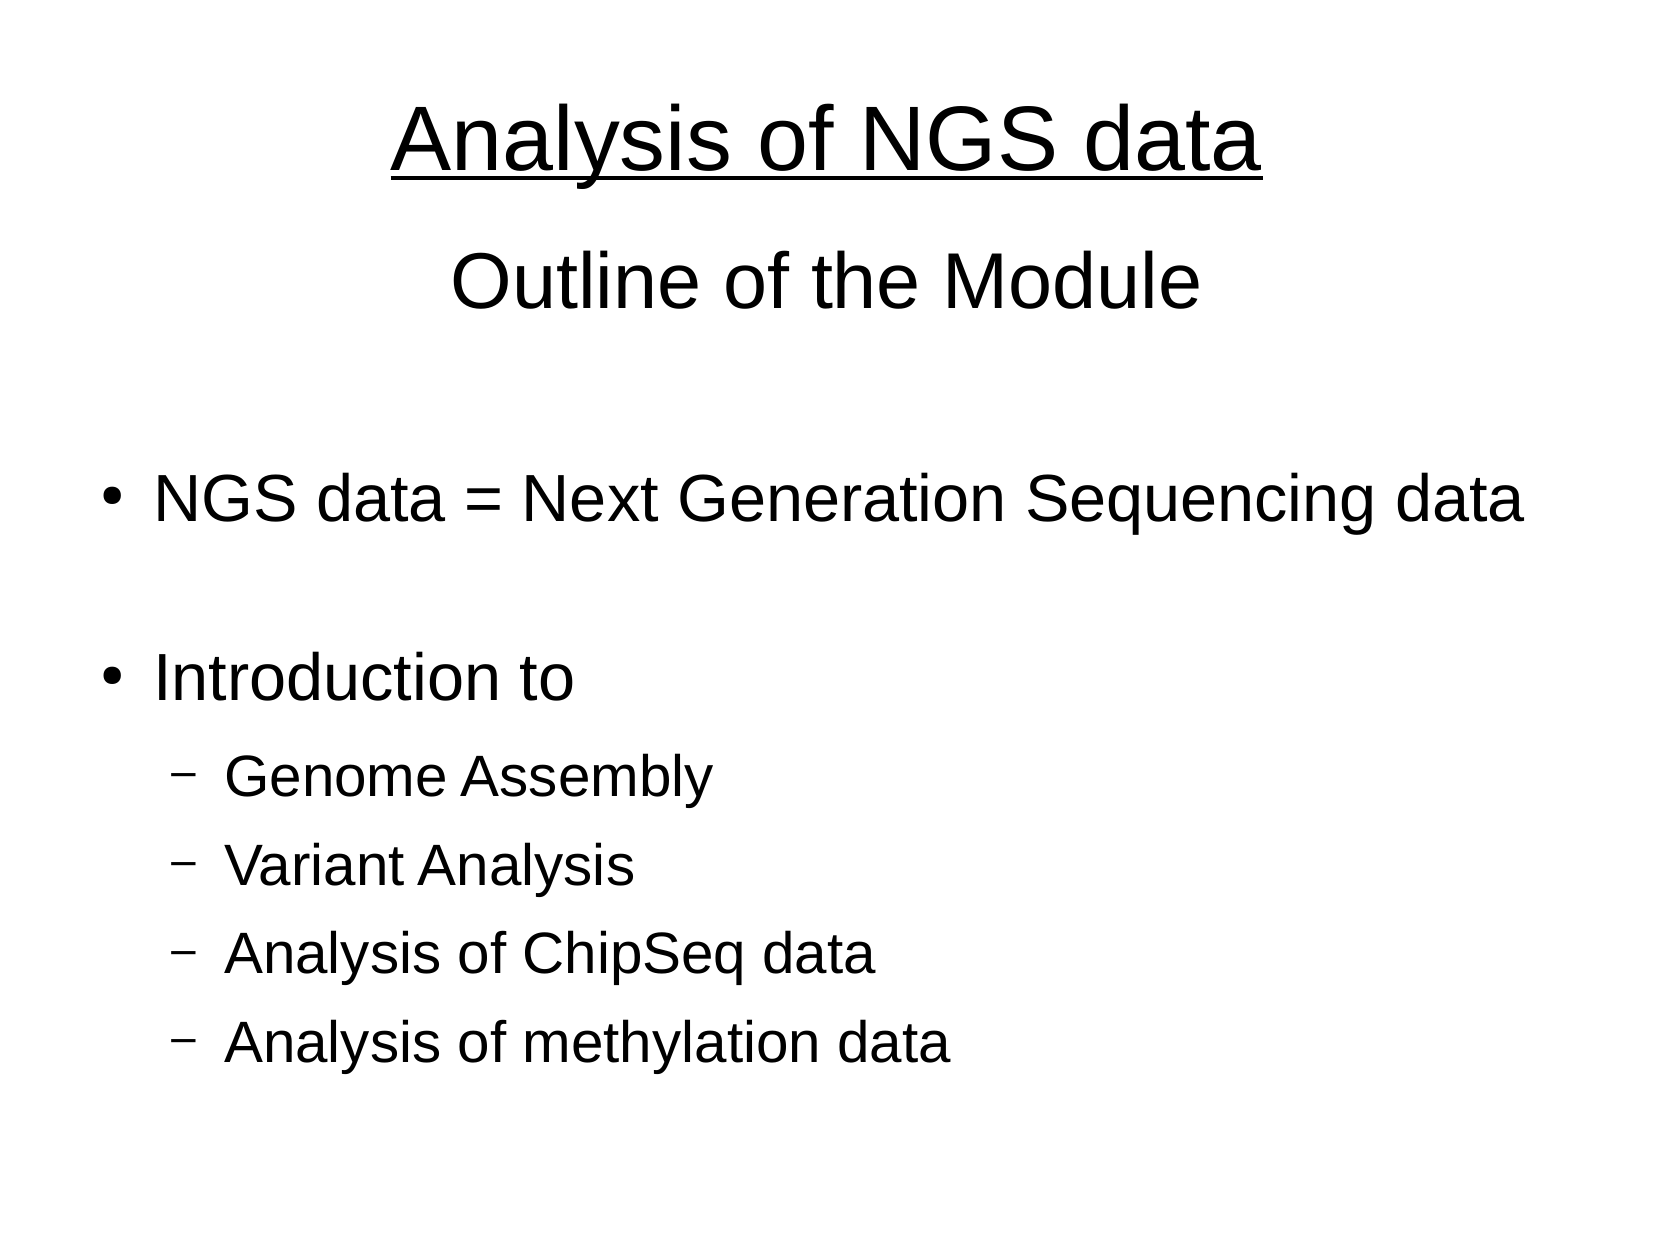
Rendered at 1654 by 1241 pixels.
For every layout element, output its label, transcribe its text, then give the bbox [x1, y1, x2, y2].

title Analysis of NGS data Outline of the Module [82, 87, 1571, 326]
list NGS data = Next Generation Sequencing data Introduction to Genome Assembly Variant Analysis Analysis of ChipSeq data Analysis of methylation data [82, 460, 1571, 1103]
